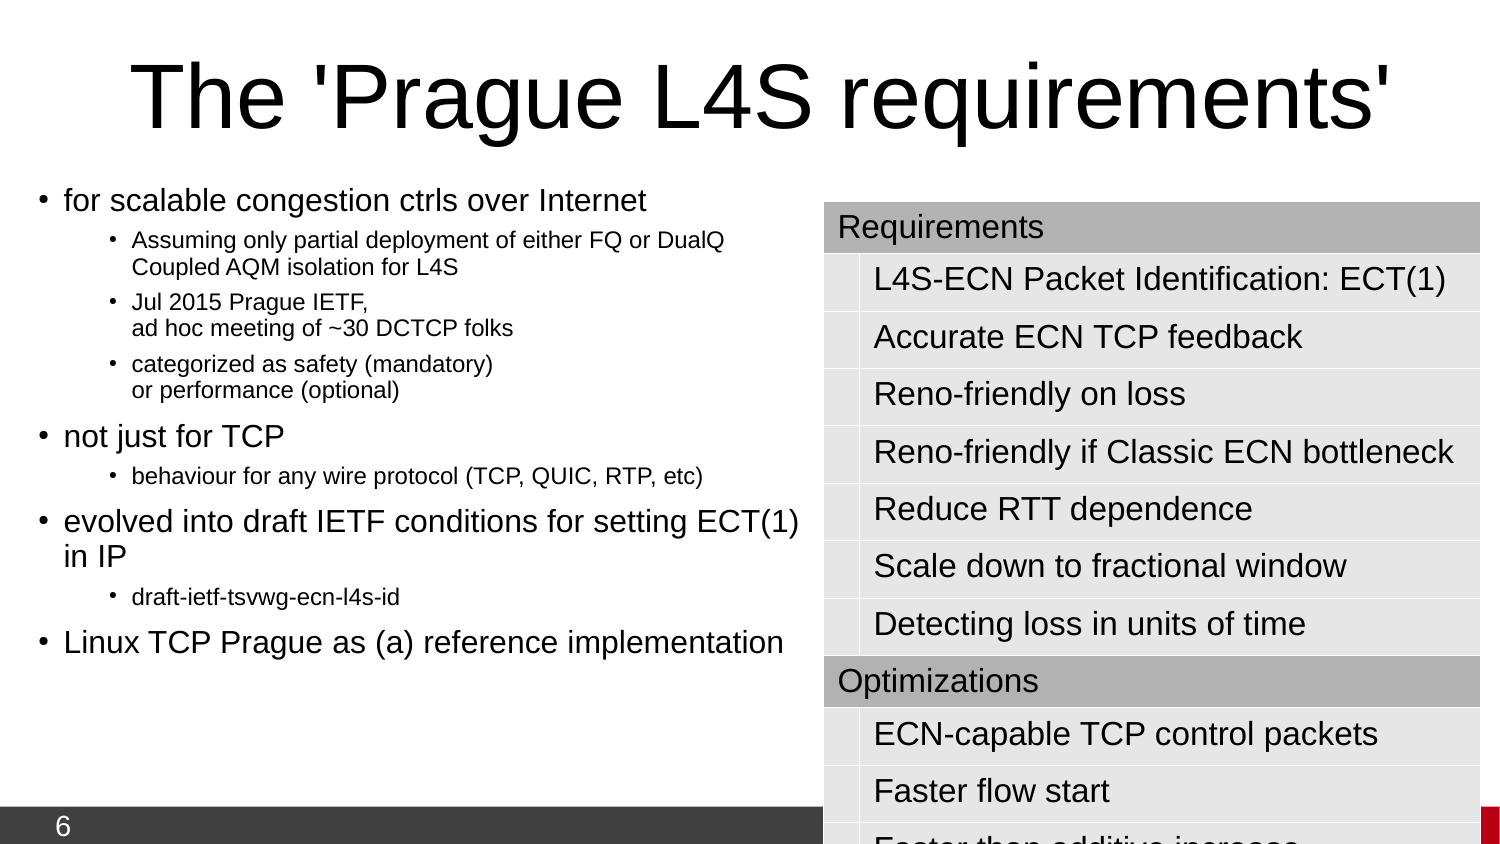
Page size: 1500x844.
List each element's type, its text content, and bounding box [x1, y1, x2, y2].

table_cell Reno-friendly on loss [860, 369, 1480, 425]
table_cell Reno-friendly if Classic ECN bottleneck [860, 426, 1480, 483]
table_header Requirements [824, 202, 1480, 253]
table_cell Detecting loss in units of time [860, 599, 1480, 655]
table_cell [824, 369, 859, 425]
table_cell [824, 312, 859, 368]
table_cell [824, 254, 859, 311]
table_cell [824, 426, 859, 483]
table_cell [824, 766, 859, 822]
table_cell [824, 484, 859, 540]
table_cell Faster than additive increase [860, 823, 1480, 844]
table_cell Faster flow start [860, 766, 1480, 822]
table_cell [824, 708, 859, 765]
table_cell Reduce RTT dependence [860, 484, 1480, 540]
table_cell Accurate ECN TCP feedback [860, 312, 1480, 368]
table_cell [824, 599, 859, 655]
table_cell ECN-capable TCP control packets [860, 708, 1480, 765]
table_cell L4S-ECN Packet Identification: ECT(1) [860, 254, 1480, 311]
table_cell [824, 541, 859, 598]
table_cell Optimizations [824, 656, 1480, 707]
table_cell Scale down to fractional window [860, 541, 1480, 598]
title The 'Prague L4S requirements' [17, 19, 1500, 175]
table_cell [824, 823, 859, 844]
list for scalable congestion ctrls over Internet Assuming only partial deployment of either FQ or DualQ Coupled AQM isolation for L4S Jul 2015 Prague IETF, ad hoc meeting of ~30 DCTCP folks categorized as safety (mandatory) or performance (optional) not just for TCP behaviour for any wire protocol (TCP, QUIC, RTP, etc) evolved into draft IETF conditions for setting ECT(1) in IP draft-ietf-tsvwg-ecn-l4s-id Linux TCP Prague as (a) reference implementation [29, 182, 807, 667]
